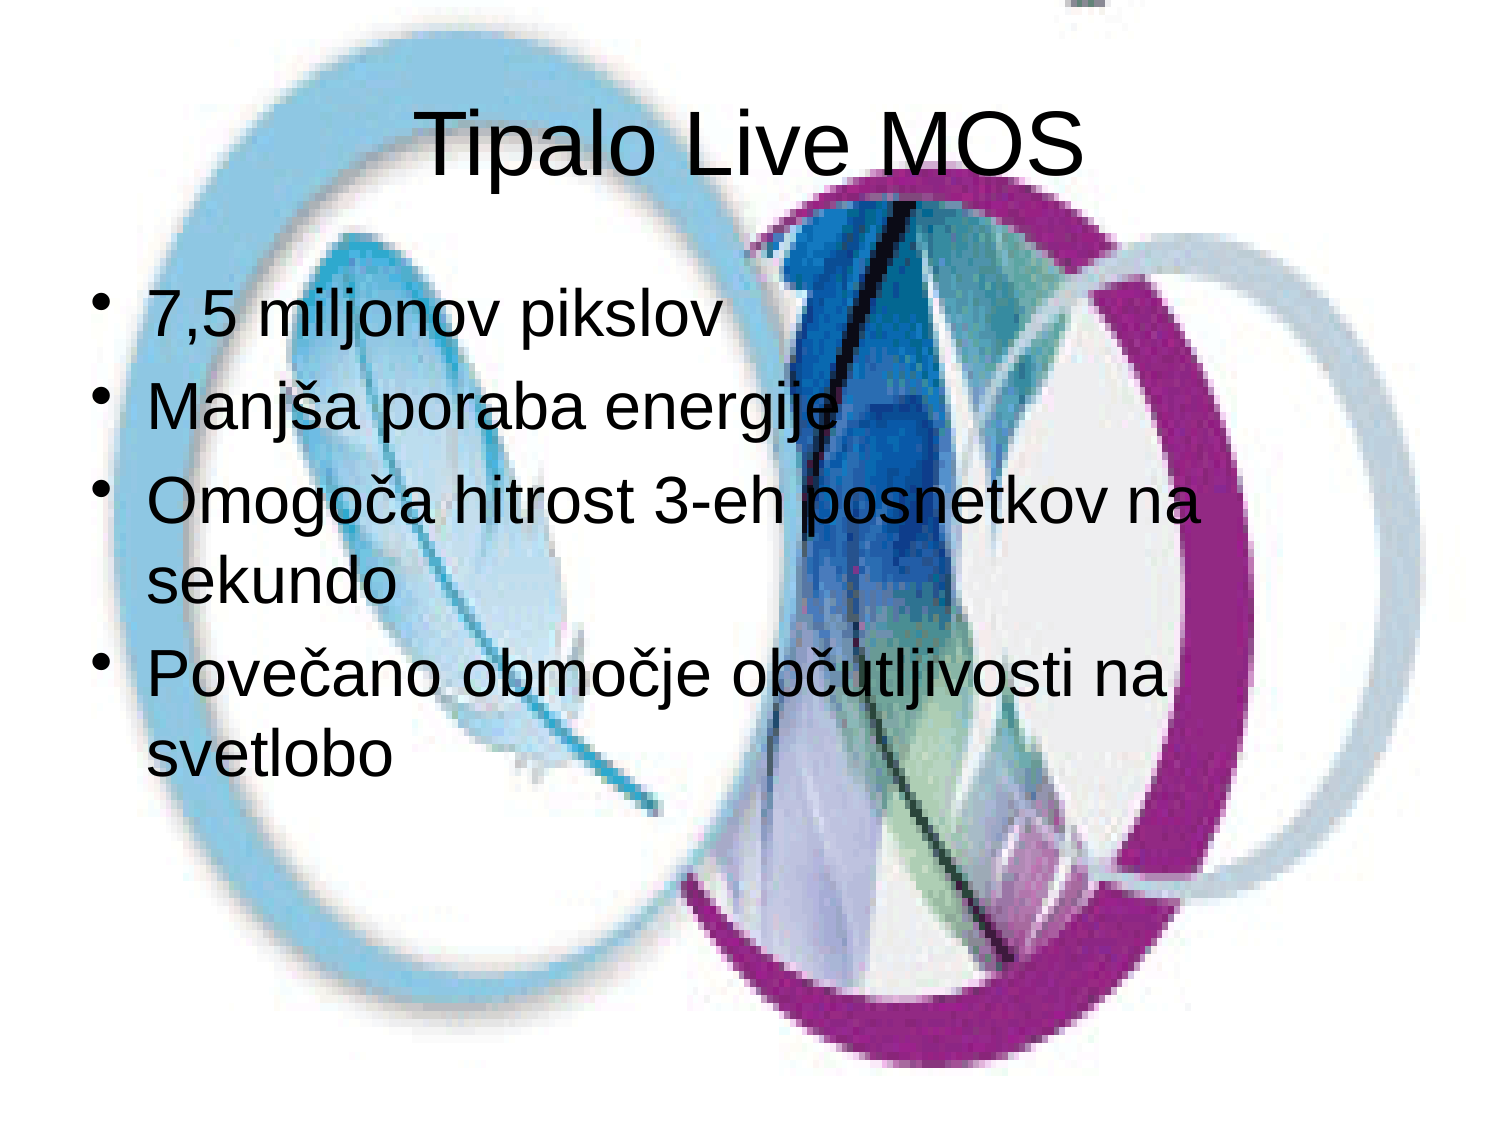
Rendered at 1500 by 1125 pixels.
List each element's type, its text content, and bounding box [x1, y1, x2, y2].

picture [0, 0, 1500, 1125]
title Tipalo Live MOS [75, 45, 1425, 233]
list 7,5 miljonov pikslov Manjša poraba energije Omogoča hitrost 3-eh posnetkov na sekundo Povečano območje občutljivosti na svetlobo [75, 262, 1425, 1005]
